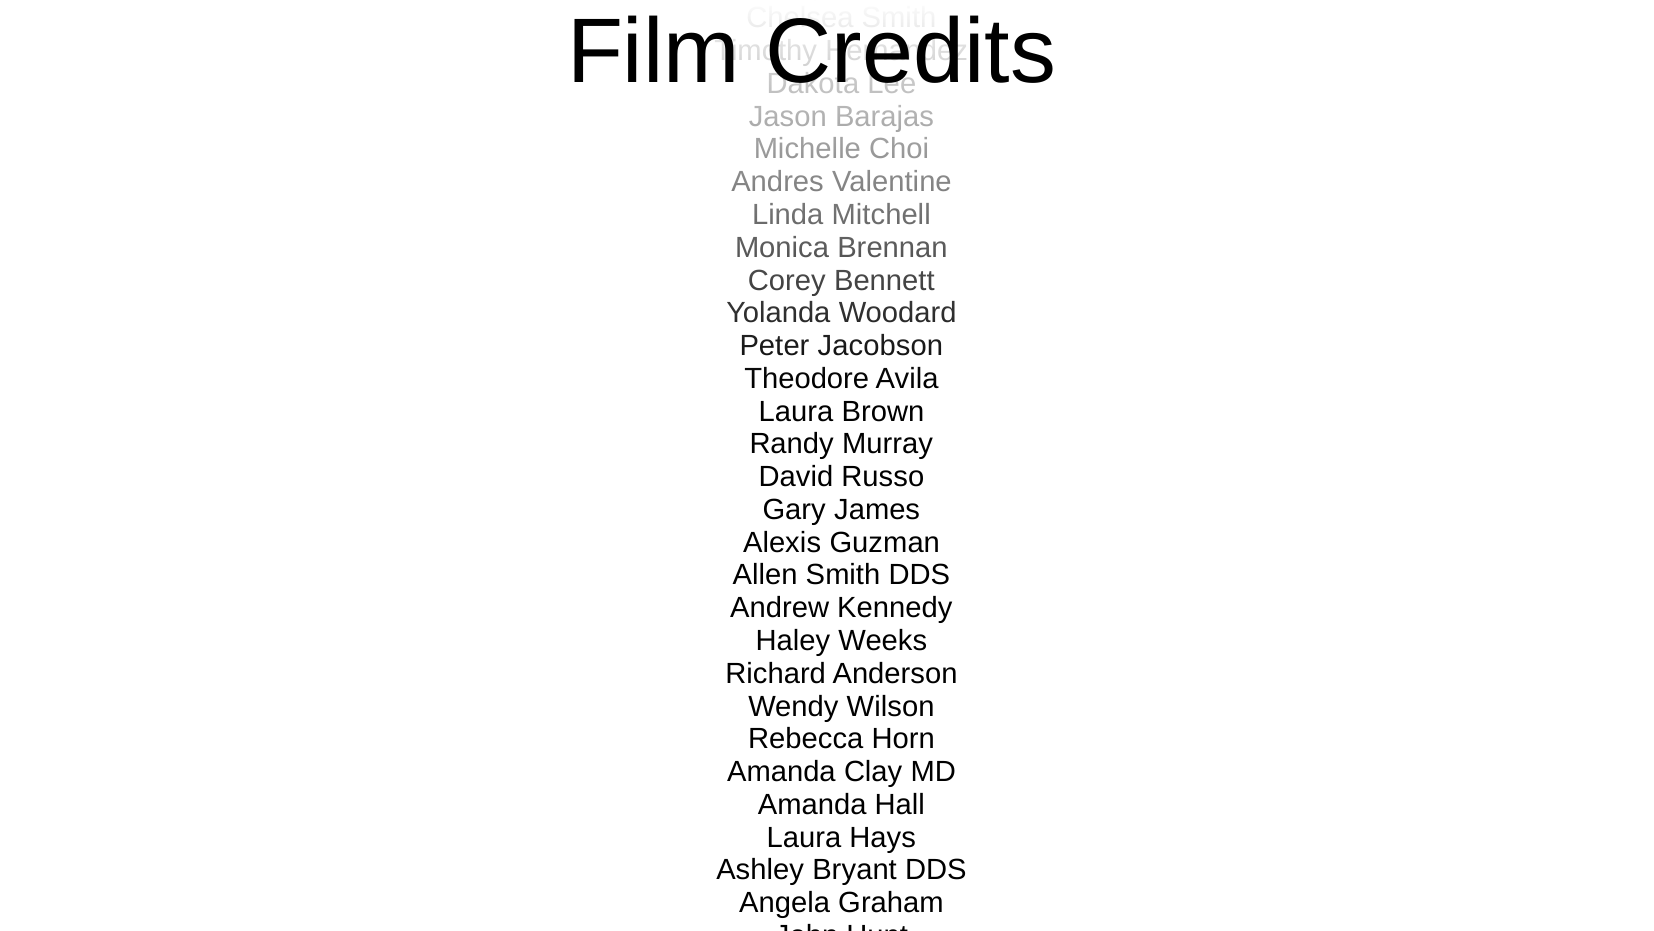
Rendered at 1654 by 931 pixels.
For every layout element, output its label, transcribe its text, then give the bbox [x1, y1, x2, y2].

title Film Credits [88, 0, 1536, 384]
text_box Jennifer Davis Roger Smith Kathy Rojas Austin Hernandez Christina Ray MD Jason Sutton Joseph Ramos Sarah Pacheco Bryce Williams James Stewart Andrew Estes Jessica Ingram Brendan Flores Mary Rivera Chelsea Smith Timothy Hernandez Dakota Lee Jason Barajas Michelle Choi Andres Valentine Linda Mitchell Monica Brennan Corey Bennett Yolanda Woodard Peter Jacobson Theodore Avila Laura Brown Randy Murray David Russo Gary James Alexis Guzman Allen Smith DDS Andrew Kennedy Haley Weeks Richard Anderson Wendy Wilson Rebecca Horn Amanda Clay MD Amanda Hall Laura Hays Ashley Bryant DDS Angela Graham John Hunt Jasmine Mooney Raymond Reyes Nancy Forbes Alexandra Bruce Mary Richard William Oneill Andrea Mitchell Theresa Sanders Scott Elliott Brittney Reed Michael Steele Debra Sanchez James Singh Edward Franklin Brandi Wise Audrey Burke Mrs. Lori Reed Robert Gregory Richard Roberson Michael Reese Sylvia Taylor Donald Gilmore Michael Reed Andrea Wilson Thomas Watson Jason Johnson Carlos Smith [354, 384, 1329, 931]
